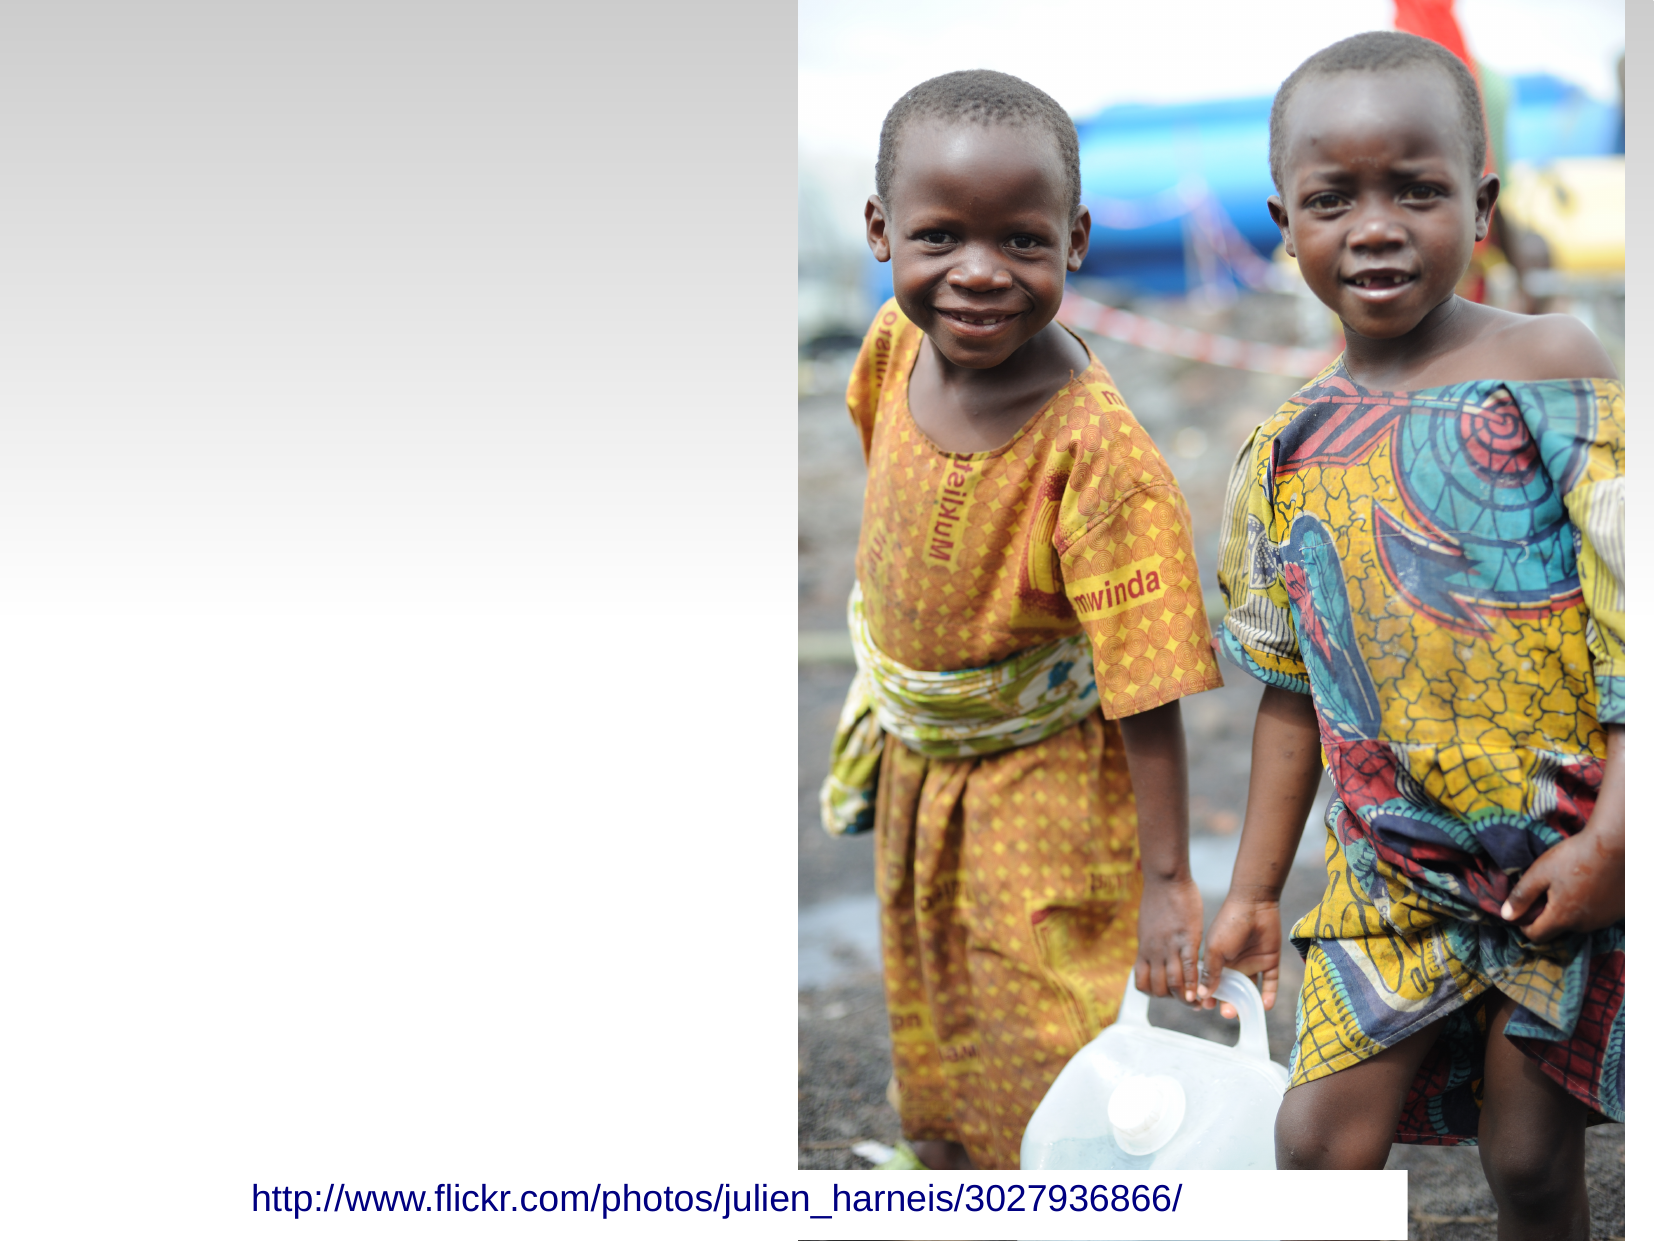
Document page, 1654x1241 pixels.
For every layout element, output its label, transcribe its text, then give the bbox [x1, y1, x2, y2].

picture [798, 0, 1625, 1241]
text_box http://www.flickr.com/photos/julien_harneis/3027936866/ [236, 1170, 1408, 1241]
